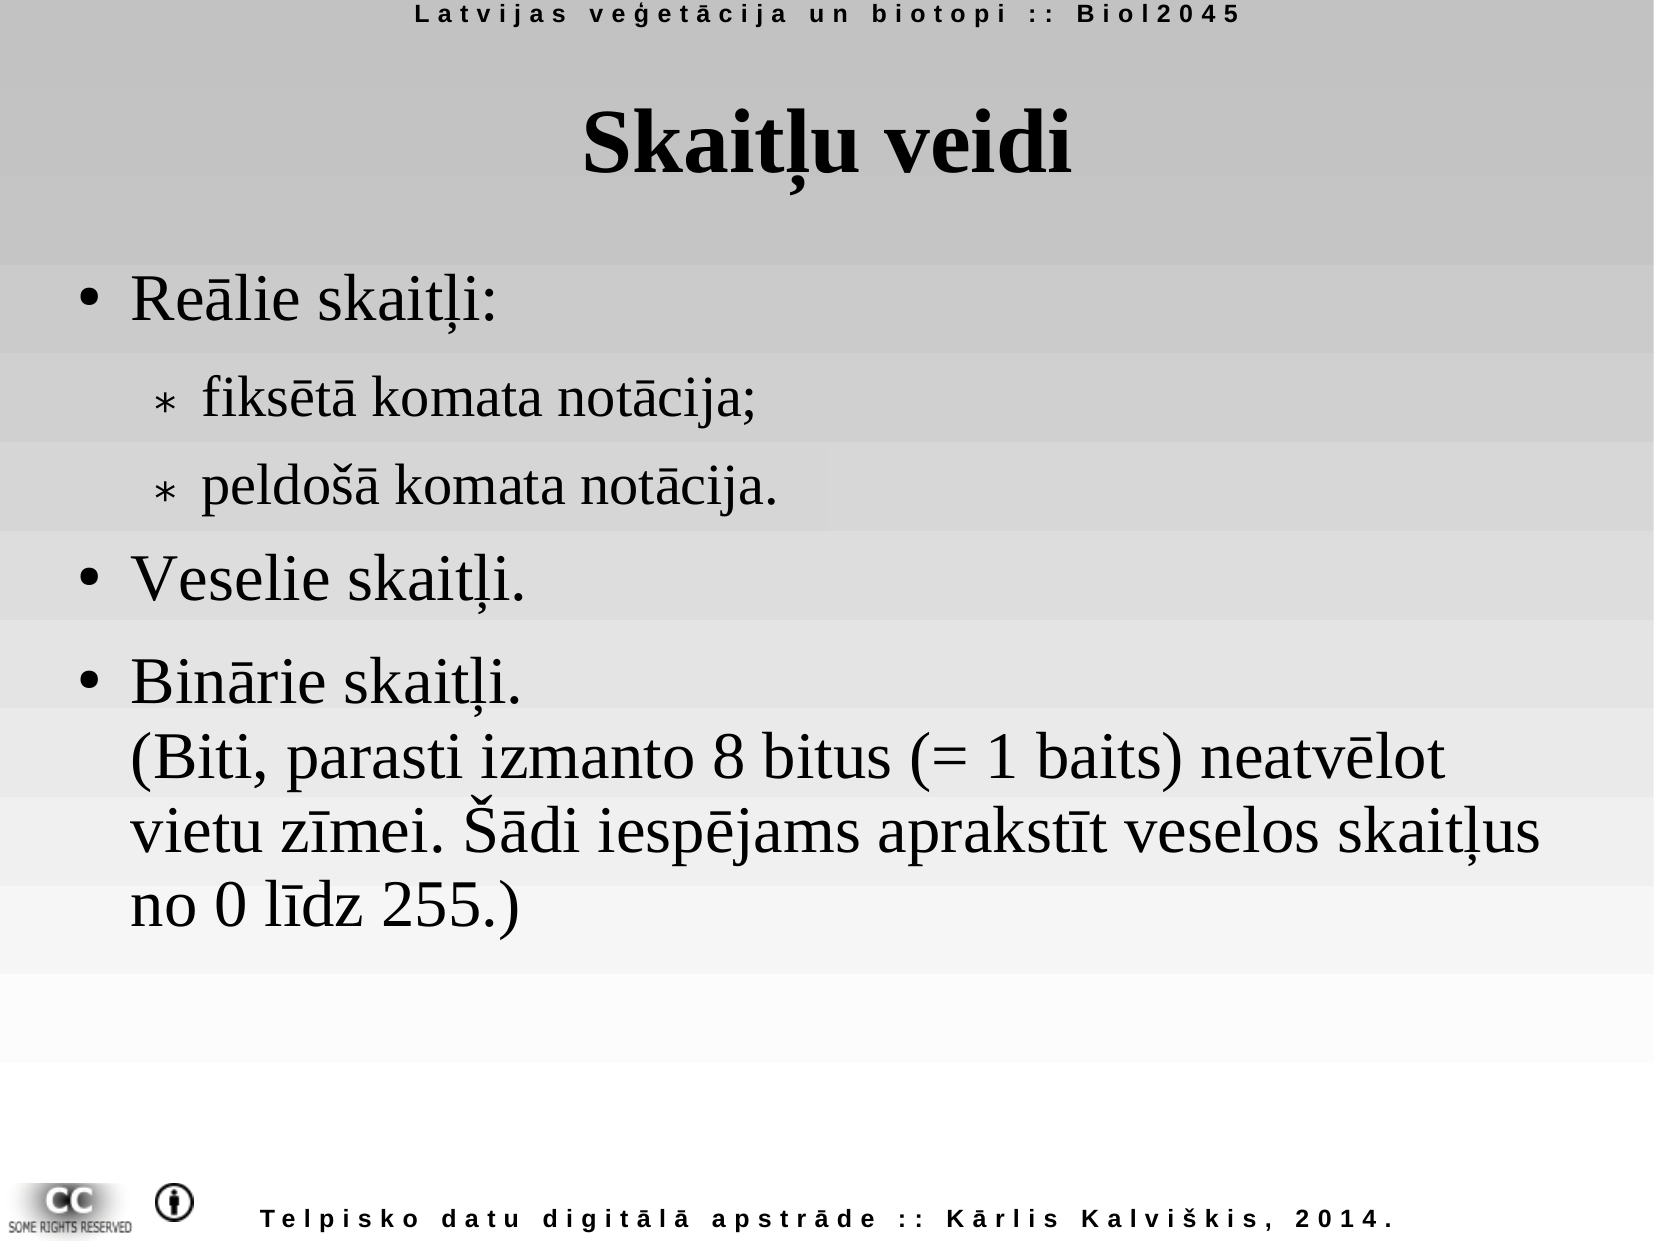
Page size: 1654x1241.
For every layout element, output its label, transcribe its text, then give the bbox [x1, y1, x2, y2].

title Skaitļu veidi [59, 37, 1596, 246]
picture [0, 0, 1654, 1241]
list Reālie skaitļi: fiksētā komata notācija; peldošā komata notācija. Veselie skaitļi. Binārie skaitļi. (Biti, parasti izmanto 8 bitus (= 1 baits) neatvēlot vietu zīmei. Šādi iespējams aprakstīt veselos skaitļus no 0 līdz 255.) [59, 261, 1596, 1175]
